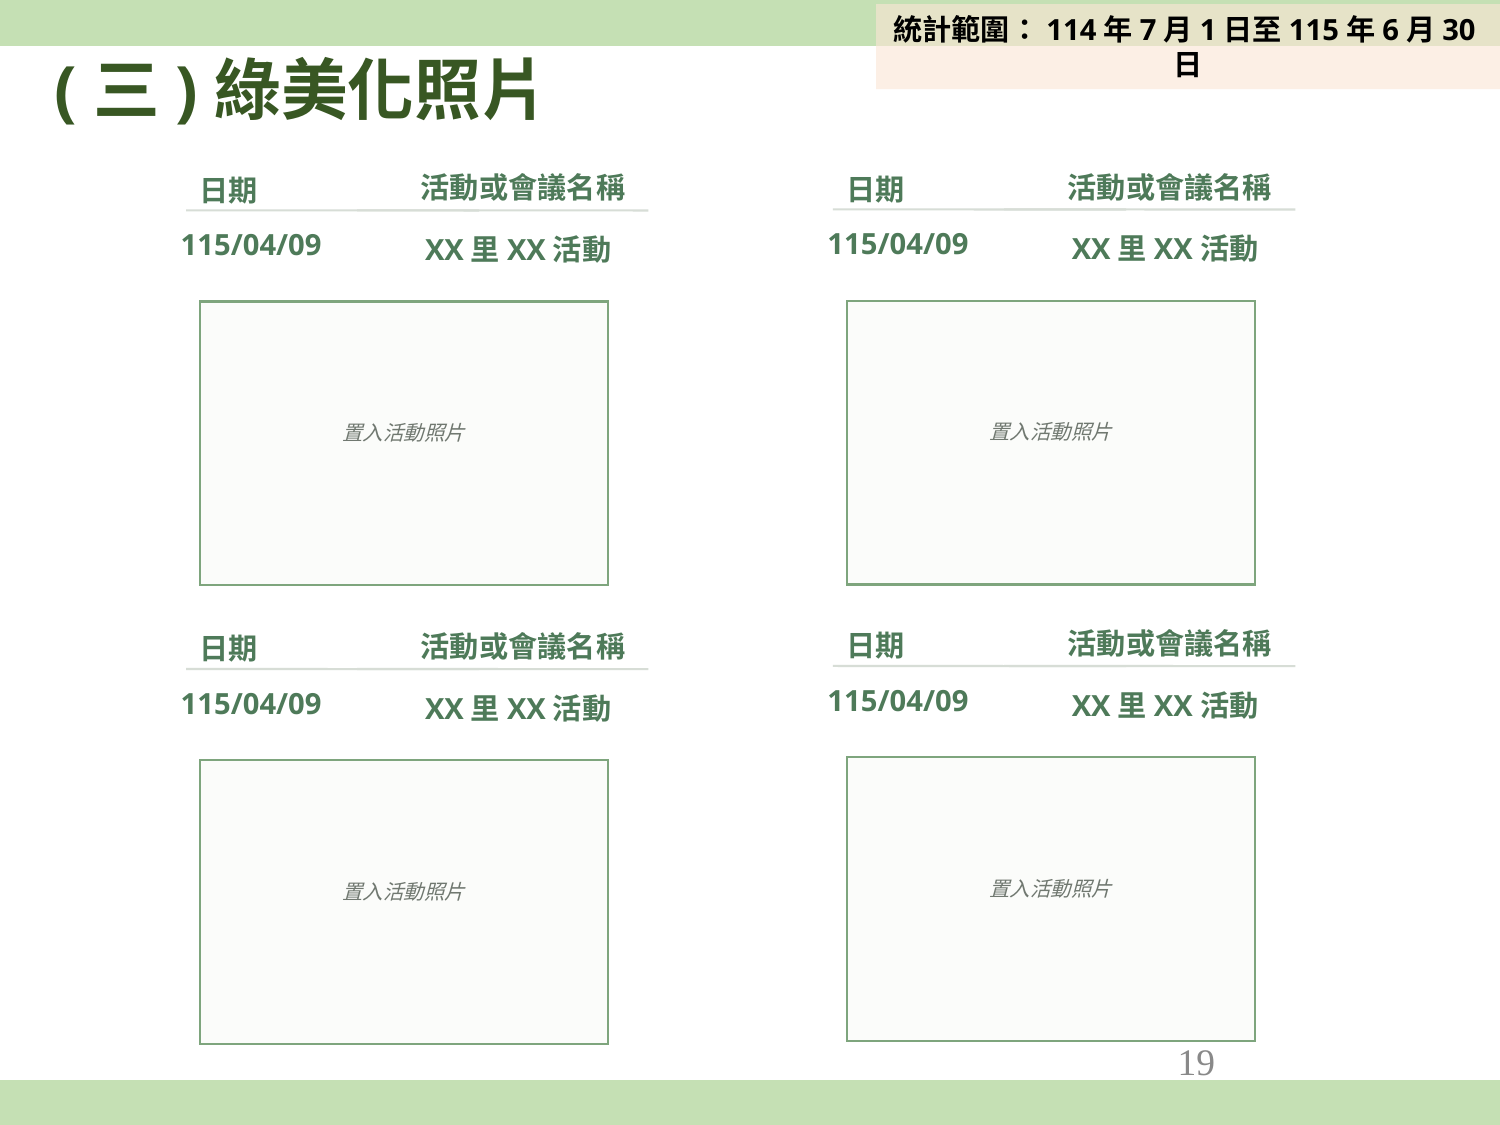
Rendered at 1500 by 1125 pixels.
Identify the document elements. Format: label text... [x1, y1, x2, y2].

text_box 置入活動照片 [281, 879, 527, 903]
text_box 日期 [847, 624, 933, 664]
text_box XX里XX活動 [1072, 192, 1412, 304]
text_box XX里XX活動 [425, 193, 765, 305]
text_box [199, 760, 608, 1045]
text_box 置入活動照片 [927, 876, 1174, 900]
text_box 115/04/09 [181, 223, 358, 265]
text_box 115/04/09 [827, 222, 1005, 264]
text_box 活動或會議名稱 [421, 166, 633, 208]
text_box 115/04/09 [181, 681, 358, 723]
text_box XX里XX活動 [1072, 649, 1412, 760]
text_box 日期 [200, 627, 287, 667]
text_box [846, 300, 1255, 585]
text_box 置入活動照片 [927, 419, 1174, 443]
text_box [199, 301, 608, 586]
text_box 置入活動照片 [281, 420, 527, 444]
text_box 日期 [200, 168, 287, 209]
text_box 115/04/09 [827, 678, 1005, 721]
text_box 活動或會議名稱 [1068, 165, 1280, 207]
text_box 活動或會議名稱 [1068, 622, 1280, 664]
text_box 活動或會議名稱 [421, 625, 633, 667]
text_box 日期 [847, 167, 933, 208]
text_box (三)綠美化照片 [39, 49, 1221, 157]
text_box [846, 757, 1500, 1091]
text_box XX里XX活動 [425, 652, 765, 763]
